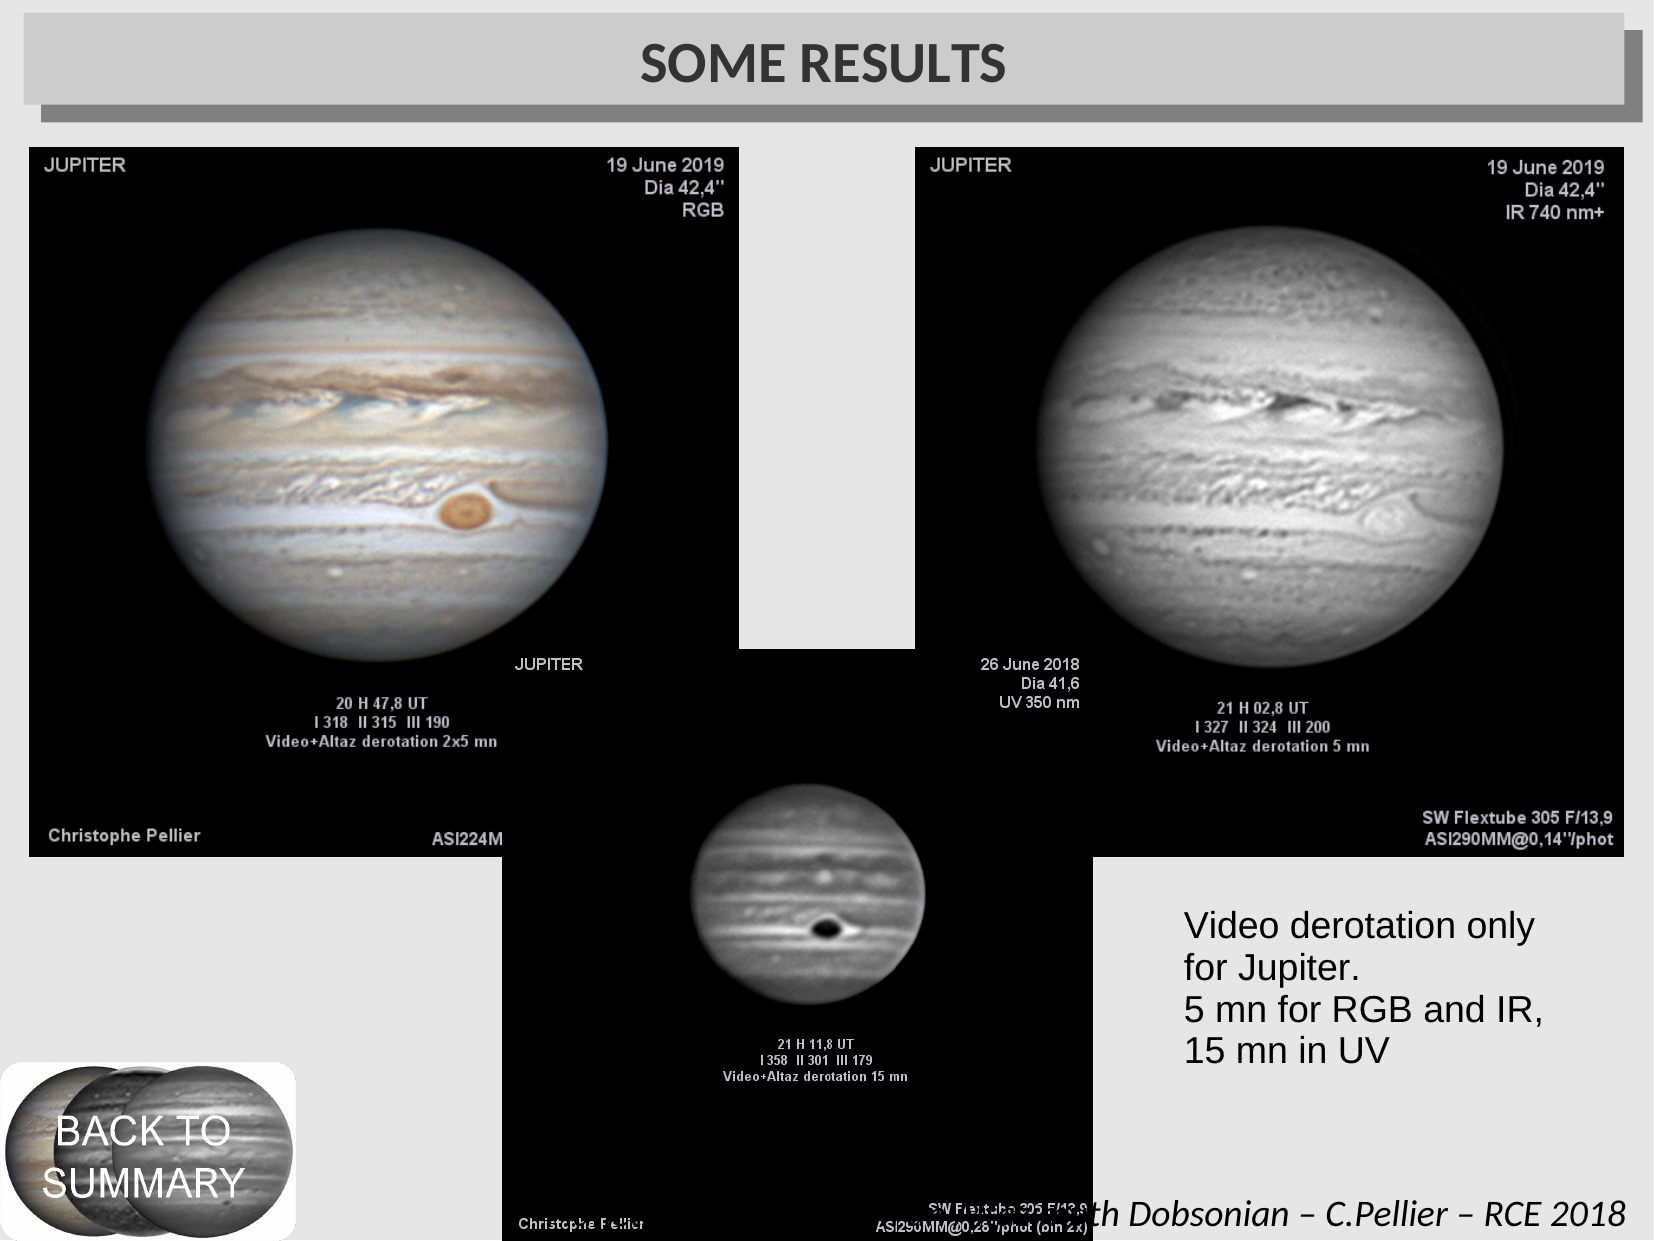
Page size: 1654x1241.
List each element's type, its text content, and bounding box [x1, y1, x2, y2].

text_box Video derotation only for Jupiter. 5 mn for RGB and IR, 15 mn in UV [1169, 897, 1571, 1080]
picture [29, 147, 1624, 1180]
picture [0, 1062, 296, 1241]
text_box Planetary imaging with an Altazimuth Dobsonian – C.Pellier – RCE 2018 [430, 1180, 1642, 1241]
text_box SOME RESULTS [23, 12, 1625, 105]
